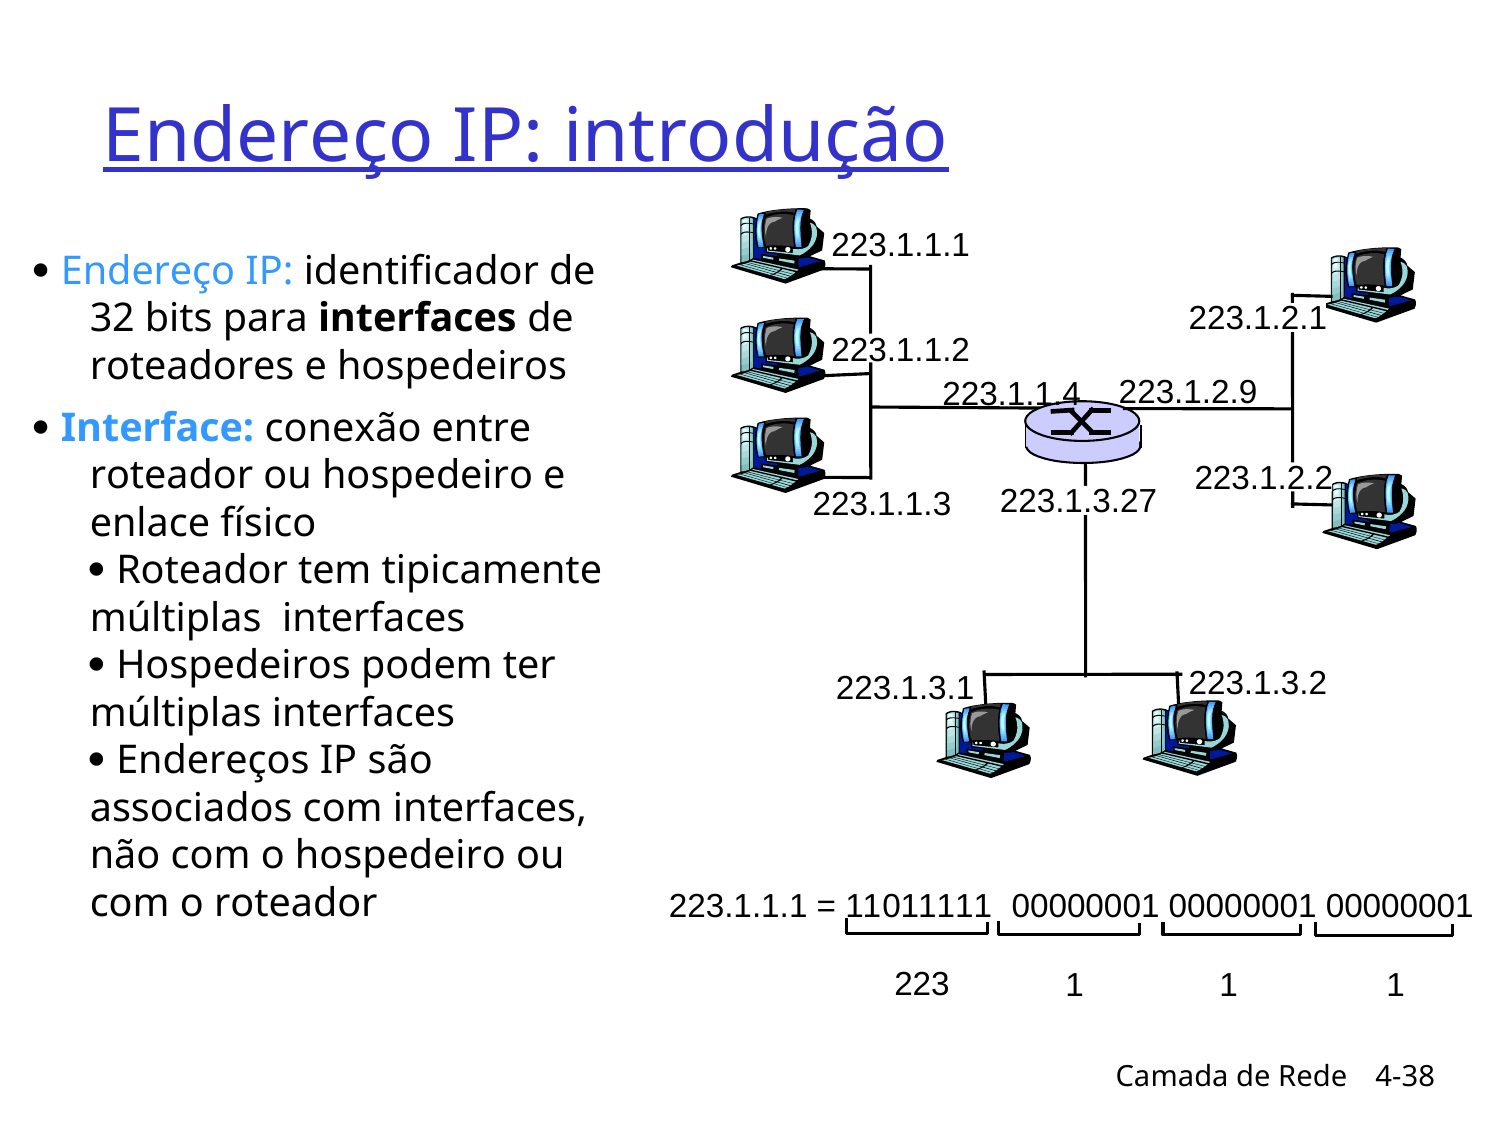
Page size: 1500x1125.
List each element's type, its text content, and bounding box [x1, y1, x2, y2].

text_box 1 [1050, 955, 1099, 1012]
text_box Camada de Rede [887, 1050, 1339, 1125]
text_box 1 [1204, 955, 1253, 1012]
text_box [1097, 401, 1103, 408]
picture [730, 316, 827, 393]
text_box 223.1.1.4 [927, 364, 1097, 420]
text_box 223.1.3.27 [985, 471, 1173, 527]
picture [1321, 246, 1418, 323]
text_box Endereço IP: introdução [87, 37, 1363, 225]
text_box 223.1.3.2 [1173, 653, 1343, 709]
text_box 223.1.1.3 [797, 474, 967, 531]
picture [1142, 699, 1239, 776]
text_box 223.1.3.1 [821, 658, 990, 714]
text_box [1025, 413, 1140, 463]
text_box 223.1.1.1 [816, 215, 986, 271]
picture [730, 416, 827, 493]
picture [1322, 473, 1419, 550]
text_box  Endereço IP: identificador de 32 bits para interfaces de roteadores e hospedeiros  Interface: conexão entre roteador ou hospedeiro e enlace físico  Roteador tem tipicamente múltiplas interfaces  Hospedeiros podem ter múltiplas interfaces  Endereços IP são associados com interfaces, não com o hospedeiro ou com o roteador [18, 237, 640, 1010]
text_box 223.1.2.1 [1173, 288, 1343, 345]
text_box 1 [1371, 955, 1420, 1012]
text_box 223.1.1.2 [816, 320, 986, 377]
text_box 223.1.2.2 [1179, 448, 1349, 504]
picture [936, 702, 1033, 779]
text_box 223.1.2.9 [1103, 362, 1273, 419]
text_box 223 [879, 954, 965, 1010]
text_box 223.1.1.1 = 11011111 00000001 00000001 00000001 [654, 876, 1490, 932]
text_box 4-<número> [1339, 1050, 1451, 1125]
picture [730, 207, 827, 284]
